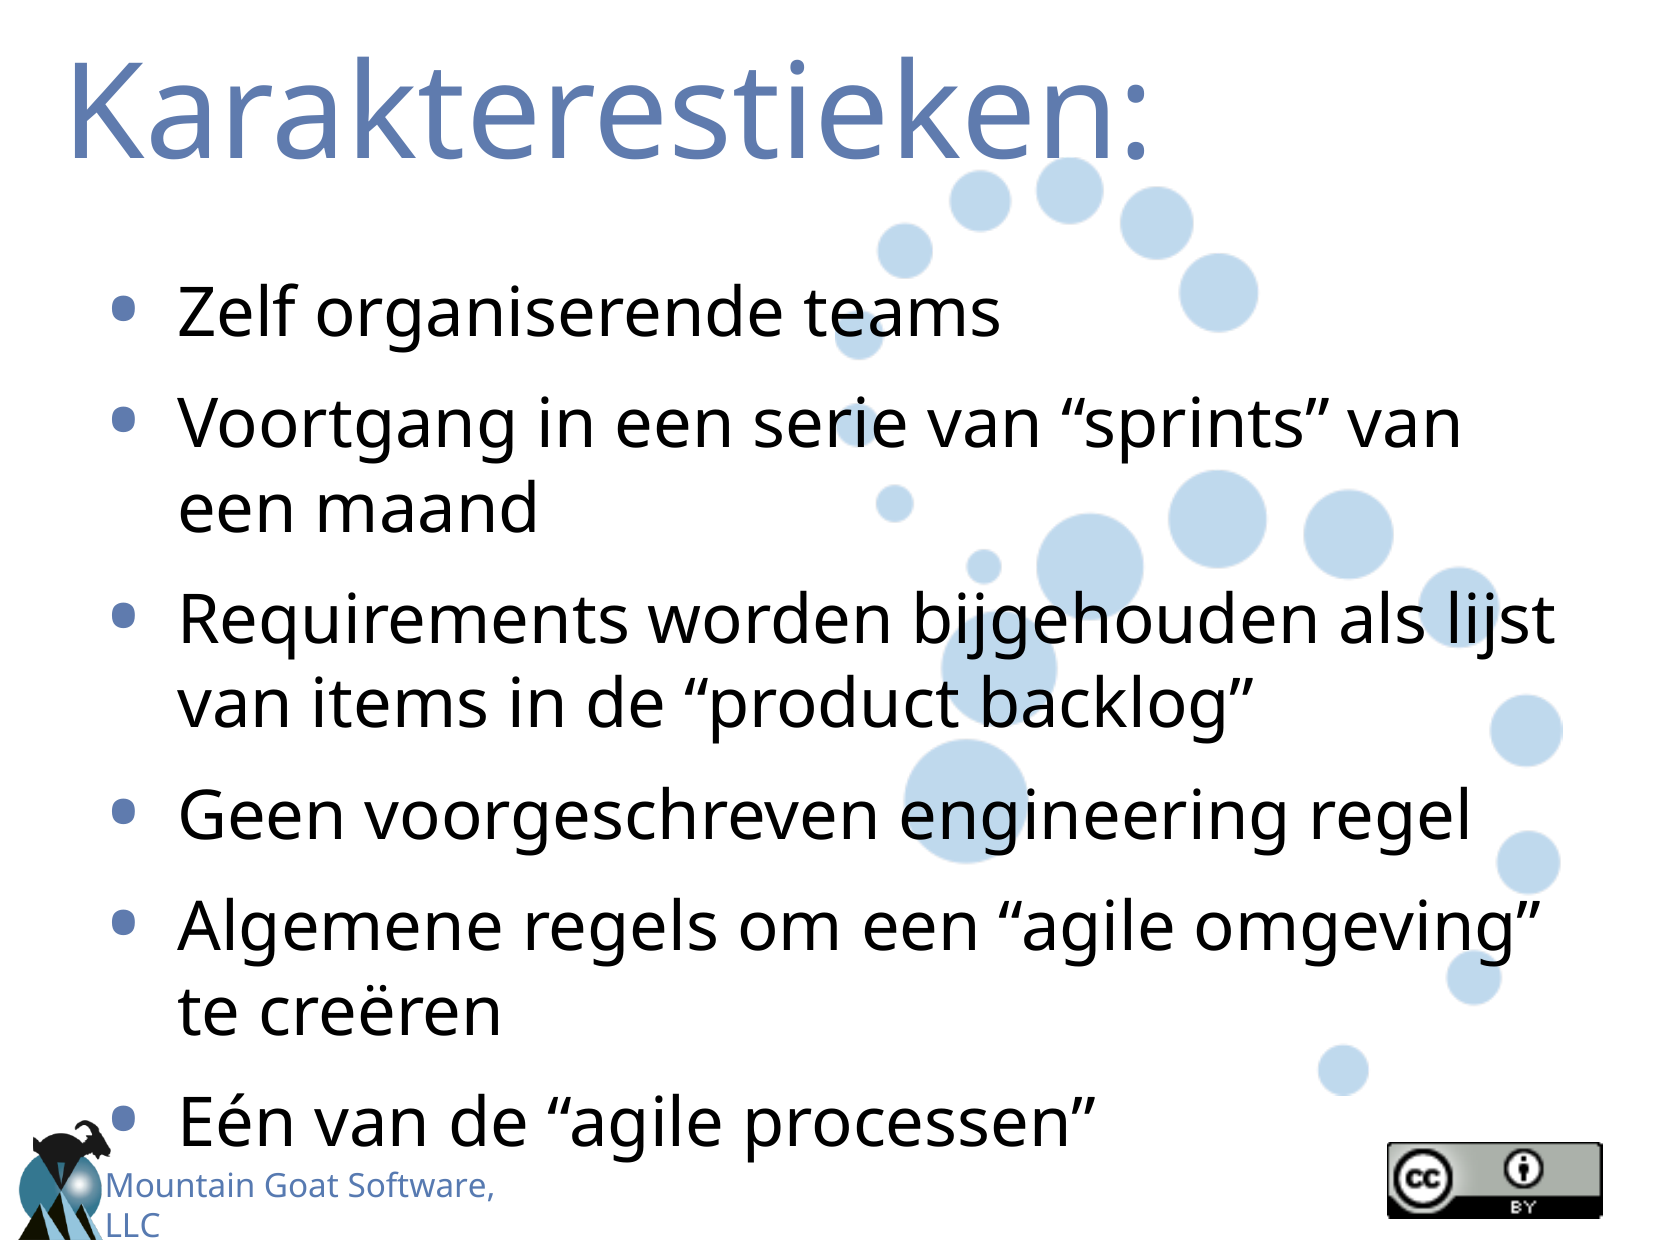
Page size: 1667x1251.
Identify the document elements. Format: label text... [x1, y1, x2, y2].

picture [1387, 1142, 1603, 1219]
list Zelf organiserende teams Voortgang in een serie van “sprints” van een maand Requirements worden bijgehouden als lijst van items in de “product backlog” Geen voorgeschreven engineering regel Algemene regels om een “agile omgeving” te creëren Eén van de “agile processen” [56, 262, 1609, 1136]
picture [835, 194, 1563, 262]
title Karakterestieken: [56, 18, 1609, 194]
picture [18, 1120, 111, 1240]
